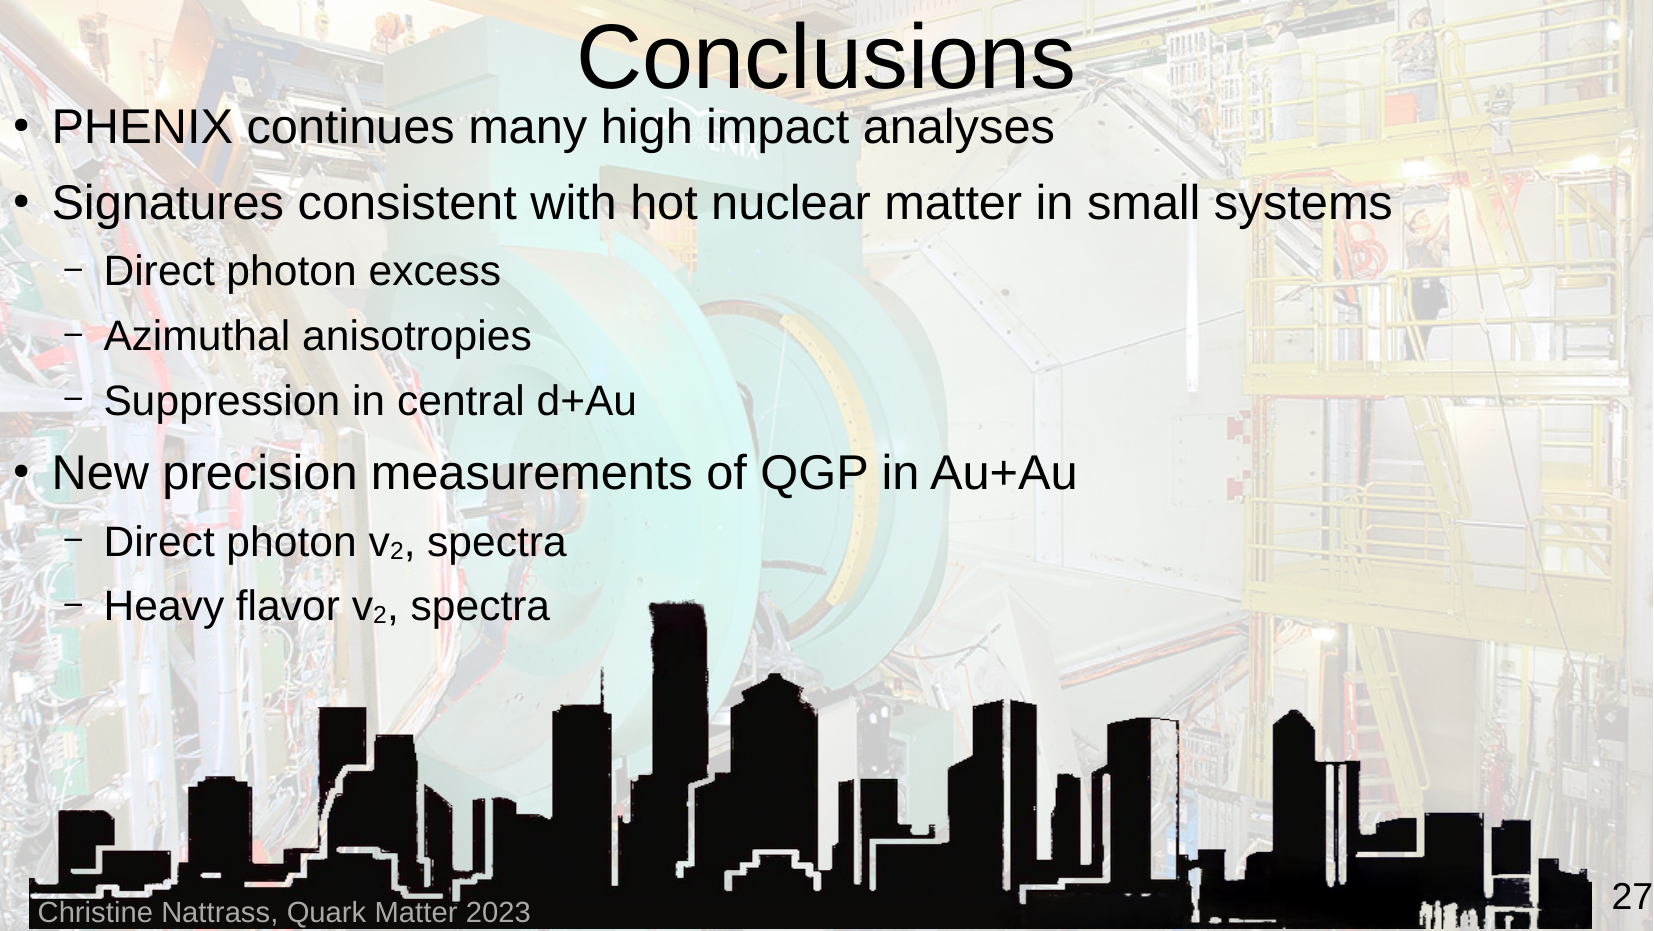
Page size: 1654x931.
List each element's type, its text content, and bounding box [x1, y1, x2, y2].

list PHENIX continues many high impact analyses Signatures consistent with hot nuclear matter in small systems Direct photon excess Azimuthal anisotropies Suppression in central d+Au New precision measurements of QGP in Au+Au Direct photon v2, spectra Heavy flavor v2, spectra [0, 99, 1463, 639]
picture [29, 599, 1592, 929]
title Conclusions [82, 5, 1571, 109]
